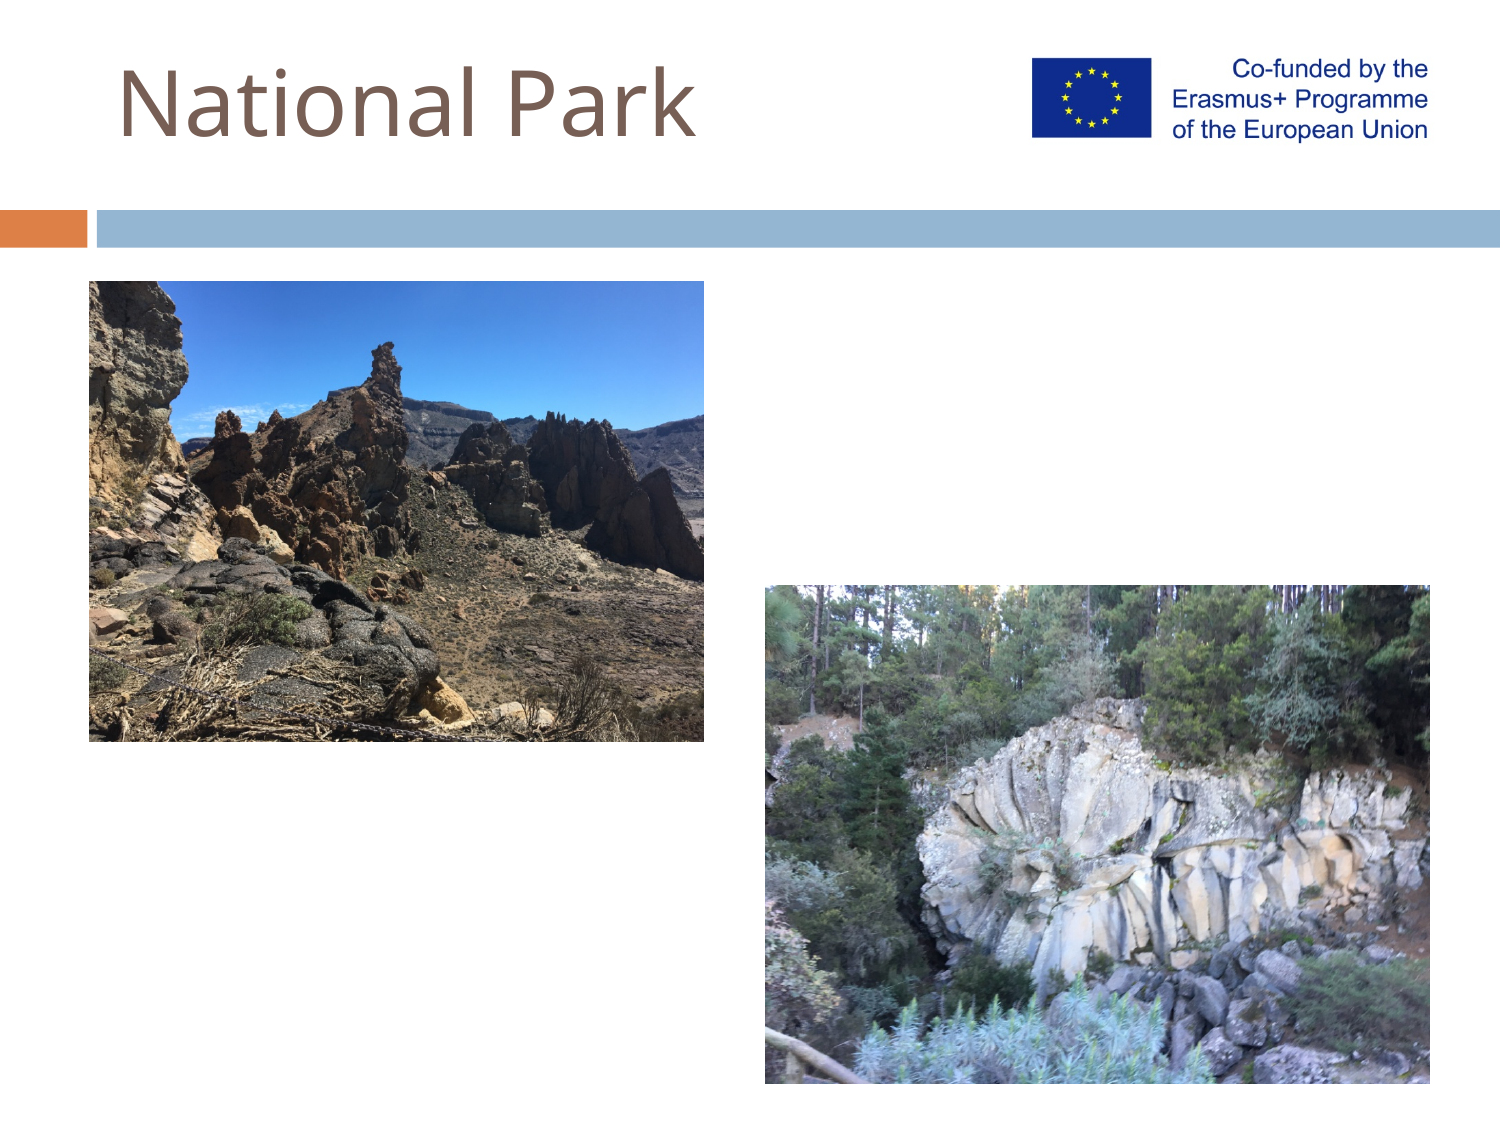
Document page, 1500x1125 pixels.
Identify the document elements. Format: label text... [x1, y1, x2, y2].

title National Park [100, 37, 1438, 200]
picture [89, 281, 704, 742]
picture [1007, 35, 1448, 161]
picture [765, 585, 1430, 1084]
